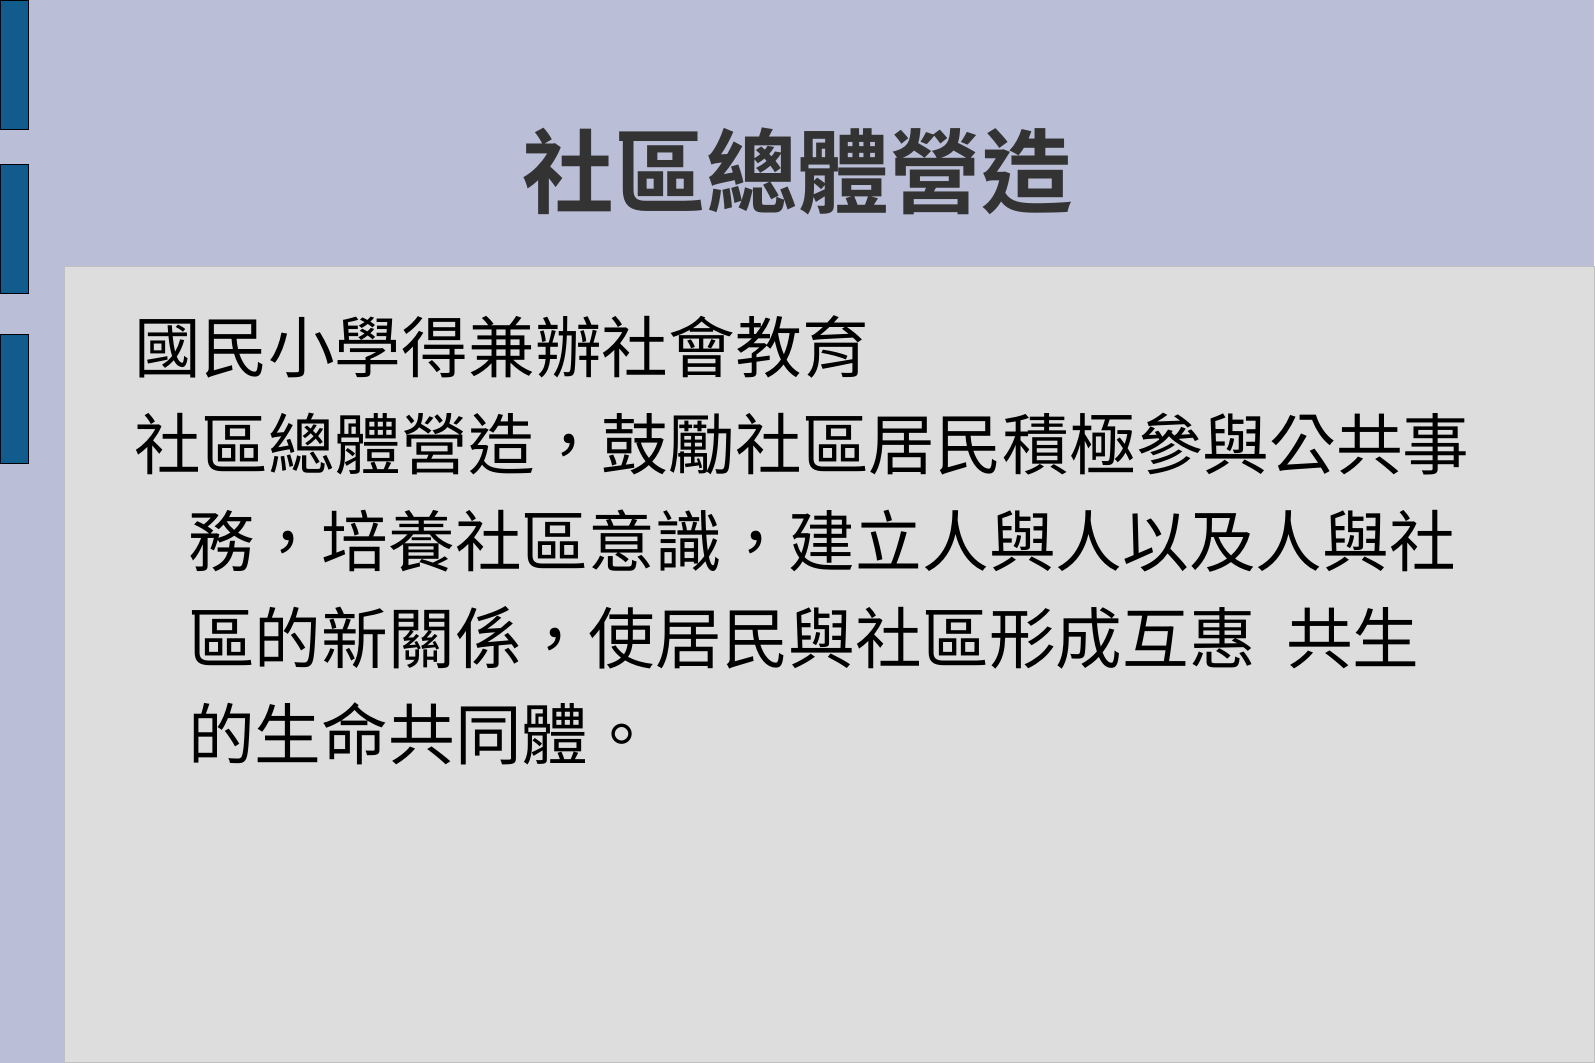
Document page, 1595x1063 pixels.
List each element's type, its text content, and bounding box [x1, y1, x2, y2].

list 國民小學得兼辦社會教育 社區總體營造，鼓勵社區居民積極參與公共事務，培養社區意識，建立人與人以及人與社區的新關係，使居民與社區形成互惠 共生的生命共同體。 [117, 295, 1479, 966]
title 社區總體營造 [117, 78, 1479, 256]
